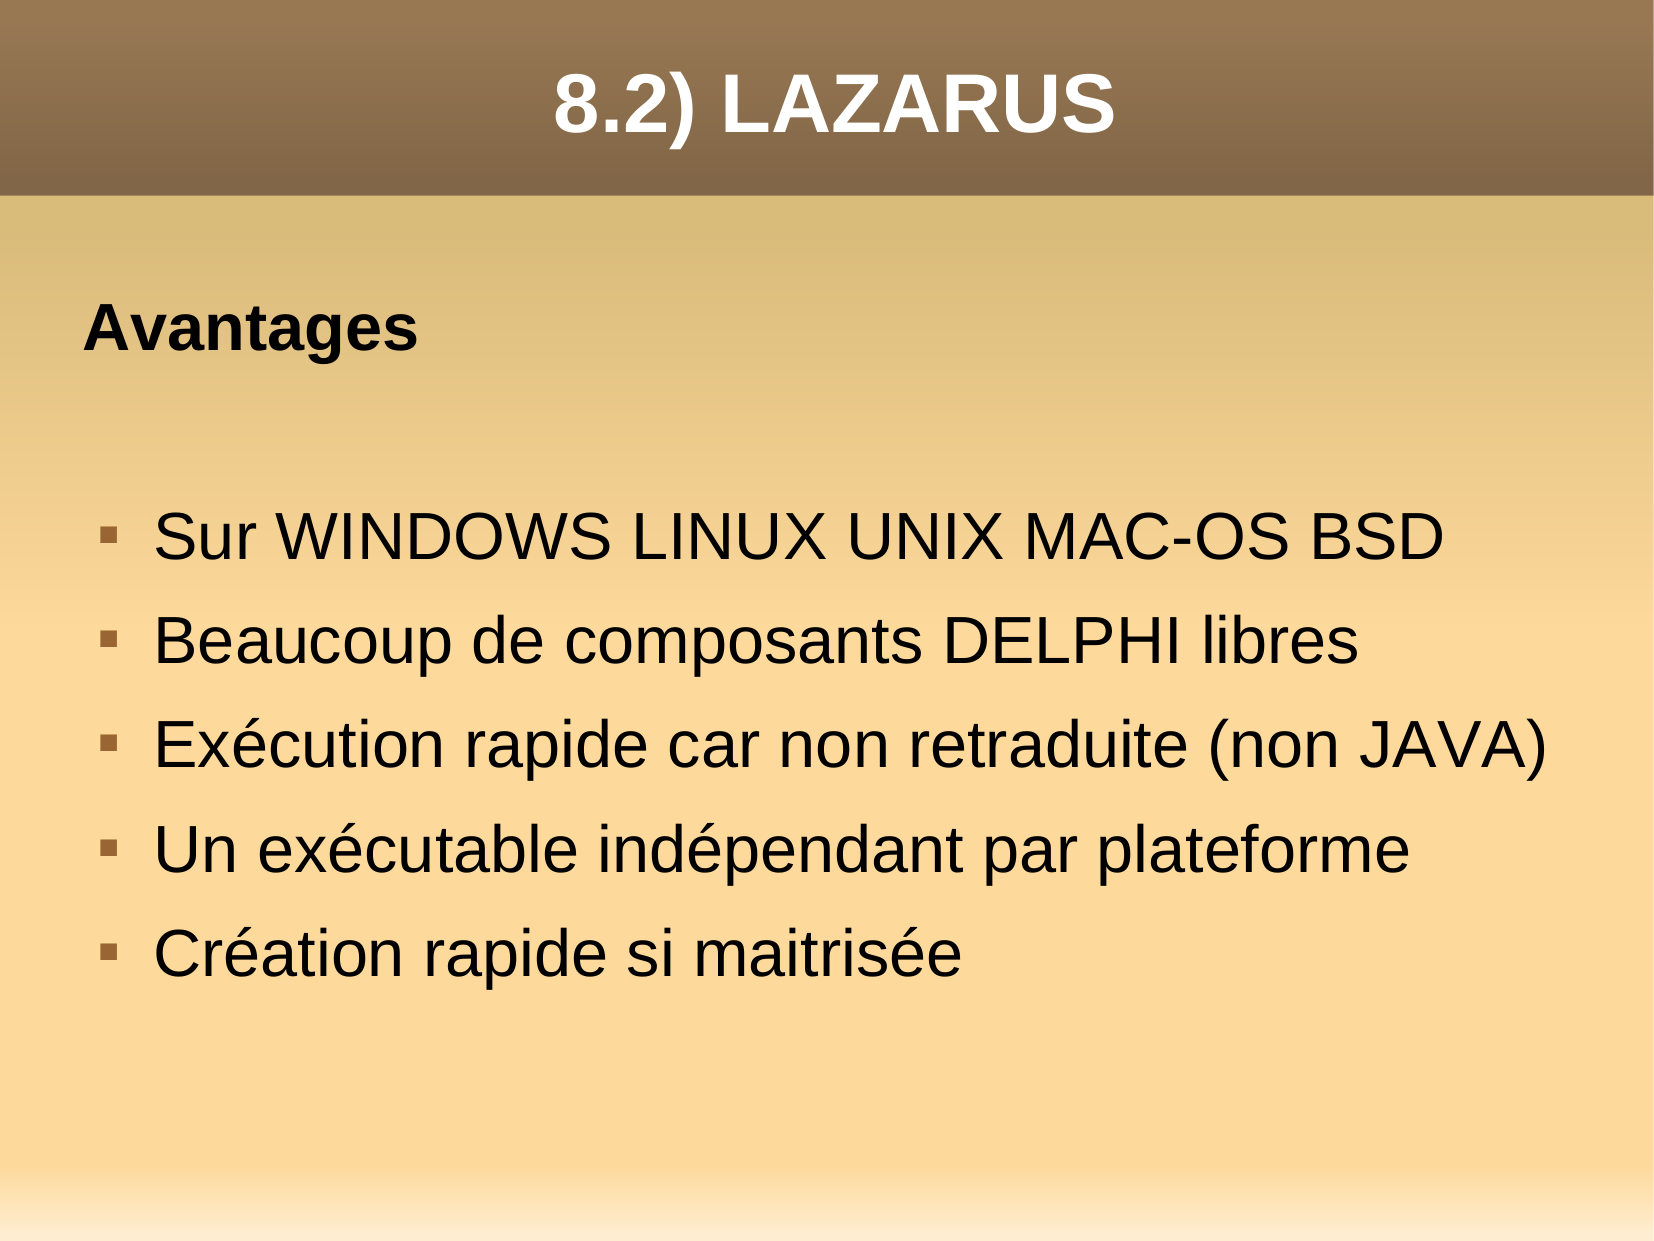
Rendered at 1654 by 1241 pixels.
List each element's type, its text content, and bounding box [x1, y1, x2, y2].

picture [0, 0, 1654, 1241]
title 8.2) LAZARUS [76, 7, 1565, 200]
list Avantages Sur WINDOWS LINUX UNIX MAC-OS BSD Beaucoup de composants DELPHI libres Exécution rapide car non retraduite (non JAVA) Un exécutable indépendant par plateforme Création rapide si maitrisée [82, 290, 1571, 1094]
